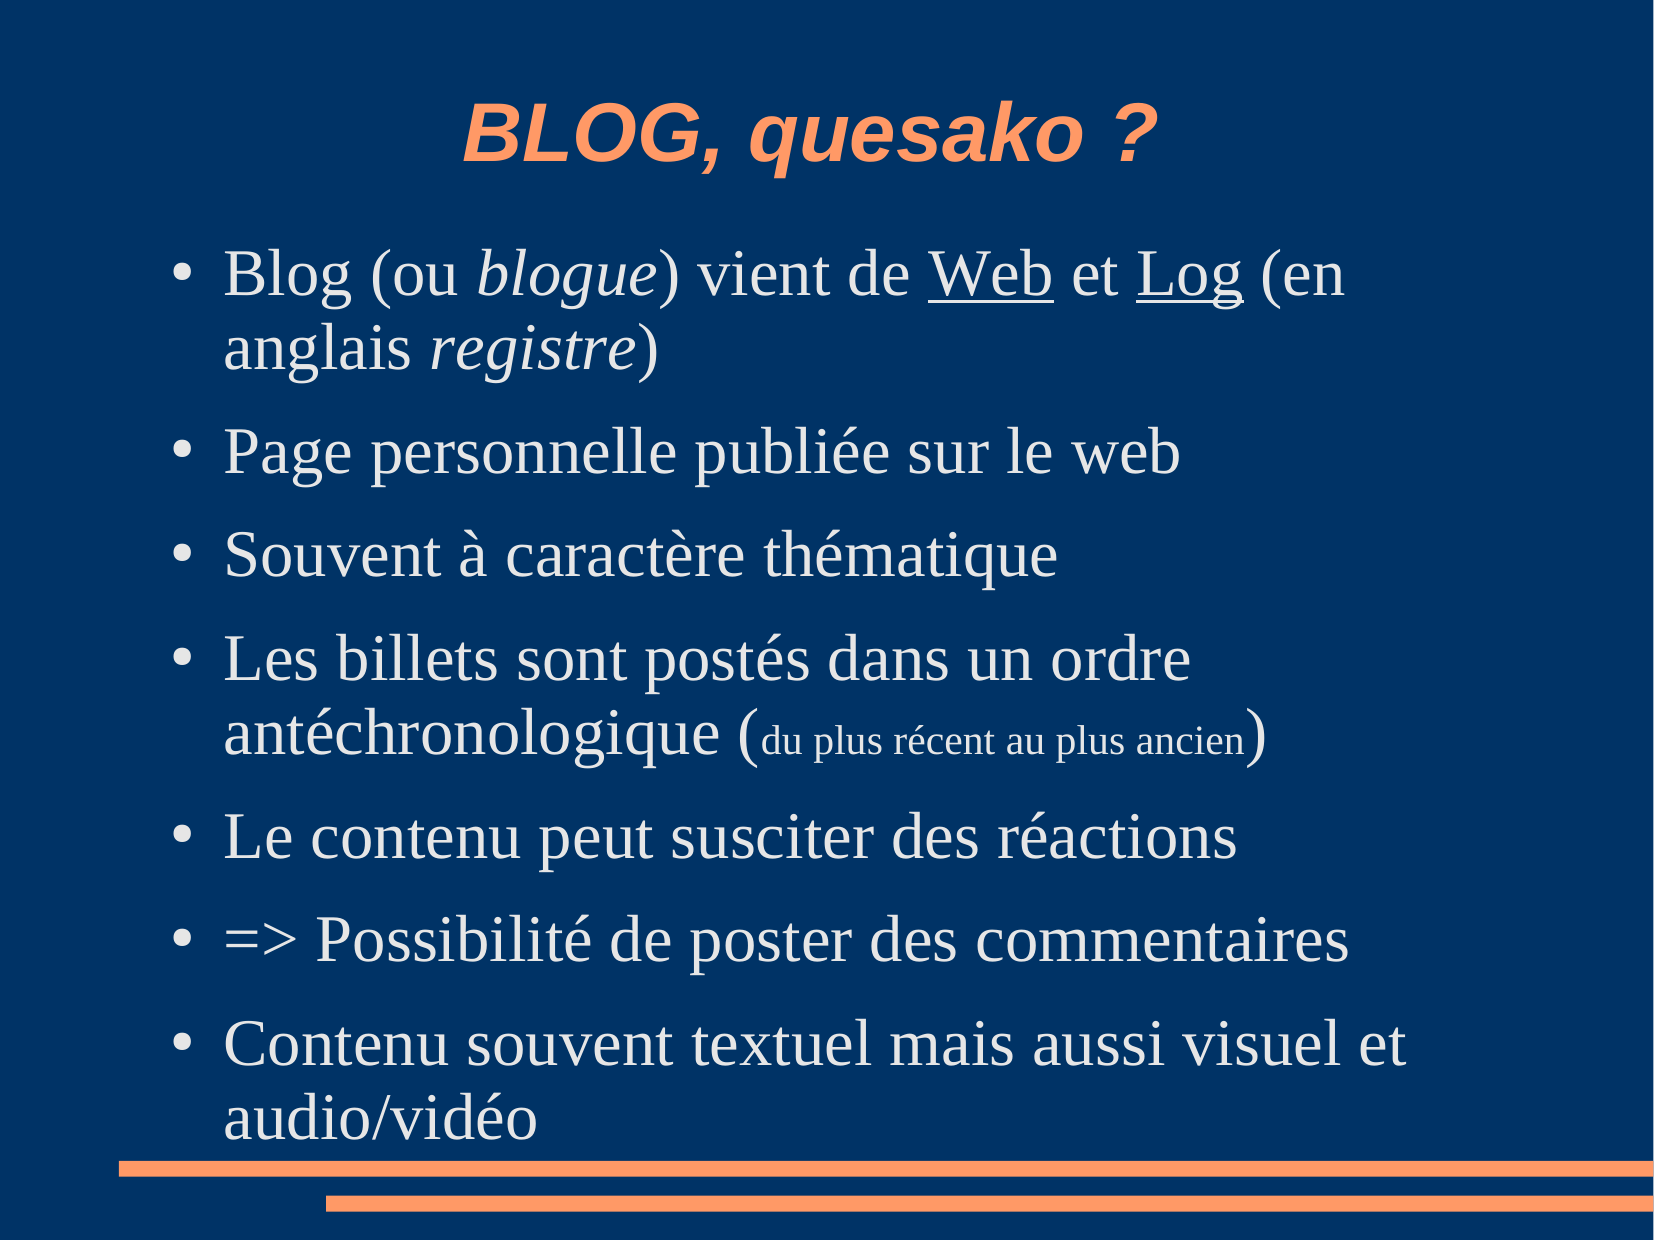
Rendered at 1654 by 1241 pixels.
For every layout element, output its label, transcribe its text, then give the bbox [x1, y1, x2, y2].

title BLOG, quesako ? [88, 29, 1534, 237]
list Blog (ou blogue) vient de Web et Log (en anglais registre) Page personnelle publiée sur le web Souvent à caractère thématique Les billets sont postés dans un ordre antéchronologique (du plus récent au plus ancien) Le contenu peut susciter des réactions => Possibilité de poster des commentaires Contenu souvent textuel mais aussi visuel et audio/vidéo [152, 236, 1534, 1182]
